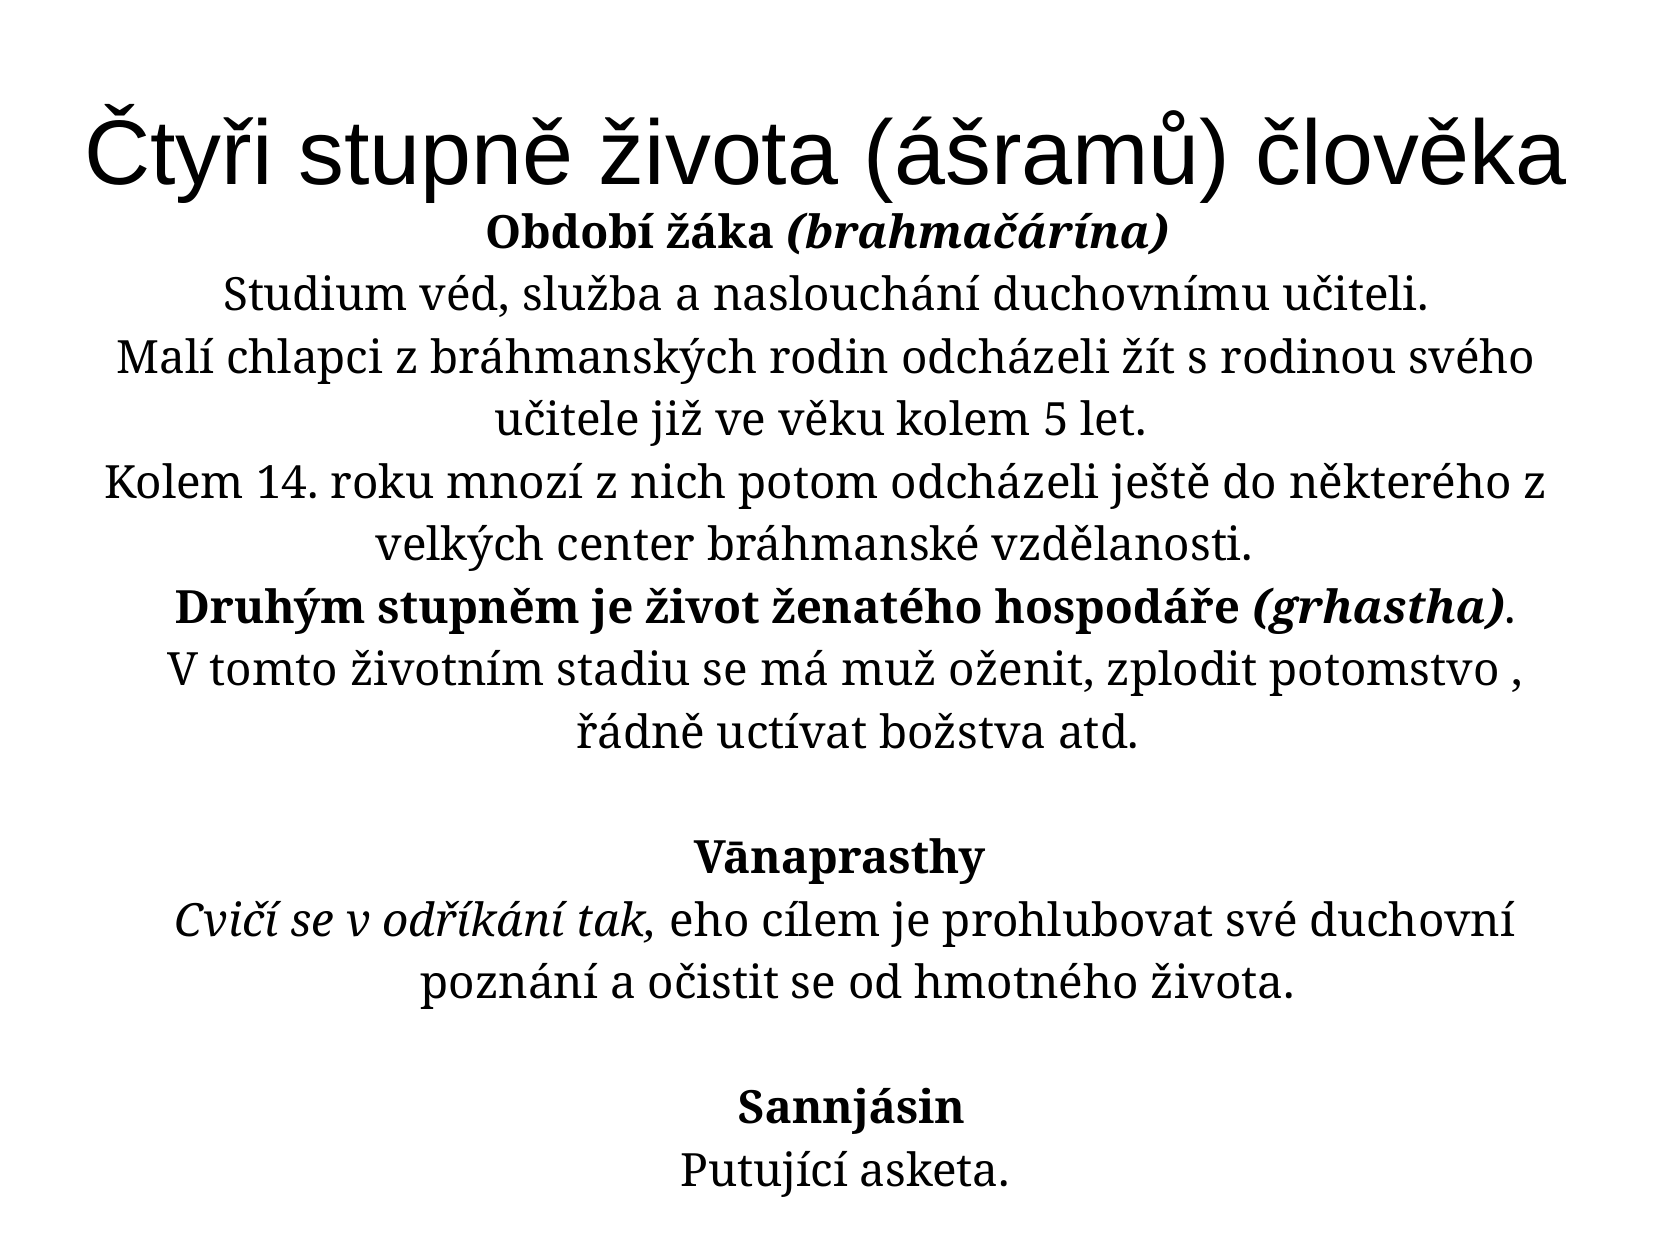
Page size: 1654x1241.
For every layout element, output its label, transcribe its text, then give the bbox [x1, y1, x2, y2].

subtitle Období žáka (brahmačárína) Studium véd, služba a naslouchání duchovnímu učiteli. Malí chlapci z bráhmanských rodin odcházeli žít s rodinou svého učitele již ve věku kolem 5 let. Kolem 14. roku mnozí z nich potom odcházeli ještě do některého z velkých center bráhmanské vzdělanosti. Druhým stupněm je život ženatého hospodáře (grhastha). V tomto životním stadiu se má muž oženit, zplodit potomstvo , řádně uctívat božstva atd. Vānaprasthy Cvičí se v odříkání tak, eho cílem je prohlubovat své duchovní poznání a očistit se od hmotného života. Sannjásin Putující asketa. [82, 263, 1571, 1135]
title Čtyři stupně života (ášramů) člověka [82, 49, 1571, 257]
